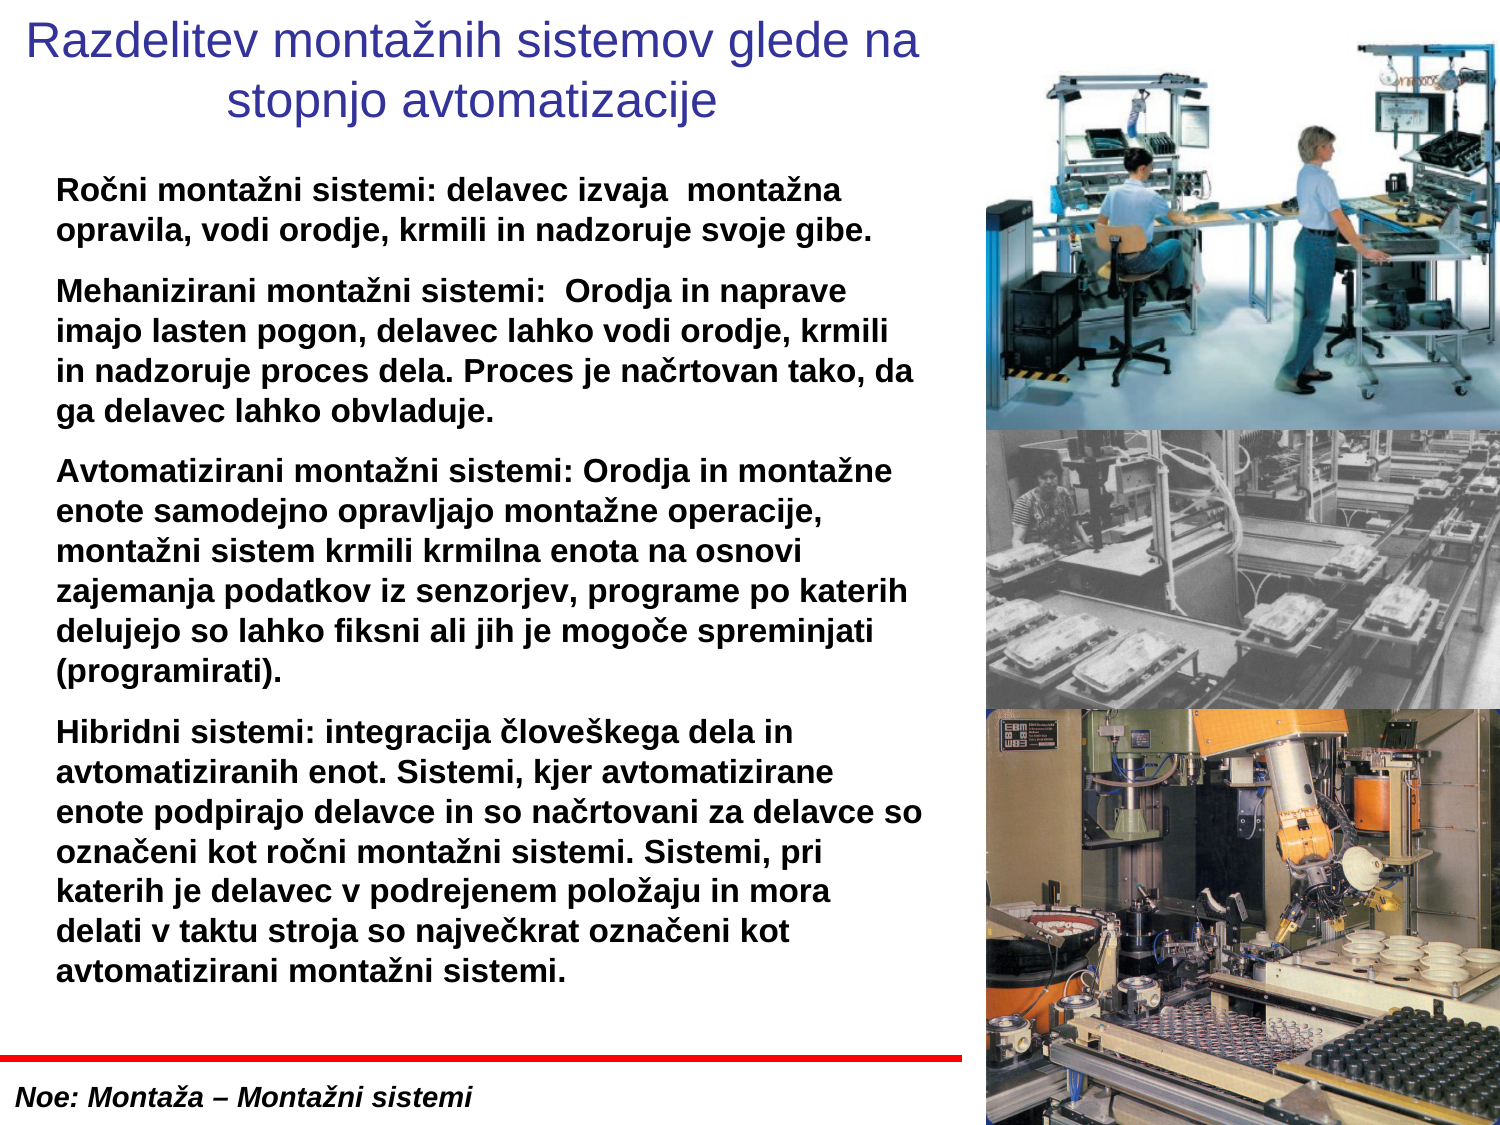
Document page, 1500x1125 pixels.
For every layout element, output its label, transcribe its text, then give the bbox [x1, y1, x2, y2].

text_box Razdelitev montažnih sistemov glede na stopnjo avtomatizacije [0, 0, 946, 136]
text_box Ročni montažni sistemi: delavec izvaja montažna opravila, vodi orodje, krmili in nadzoruje svoje gibe. Mehanizirani montažni sistemi: Orodja in naprave imajo lasten pogon, delavec lahko vodi orodje, krmili in nadzoruje proces dela. Proces je načrtovan tako, da ga delavec lahko obvladuje. Avtomatizirani montažni sistemi: Orodja in montažne enote samodejno opravljajo montažne operacije, montažni sistem krmili krmilna enota na osnovi zajemanja podatkov iz senzorjev, programe po katerih delujejo so lahko fiksni ali jih je mogoče spreminjati (programirati). Hibridni sistemi: integracija človeškega dela in avtomatiziranih enot. Sistemi, kjer avtomatizirane enote podpirajo delavce in so načrtovani za delavce so označeni kot ročni montažni sistemi. Sistemi, pri katerih je delavec v podrejenem položaju in mora delati v taktu stroja so največkrat označeni kot avtomatizirani montažni sistemi. [41, 160, 939, 998]
picture [986, 30, 1500, 1125]
